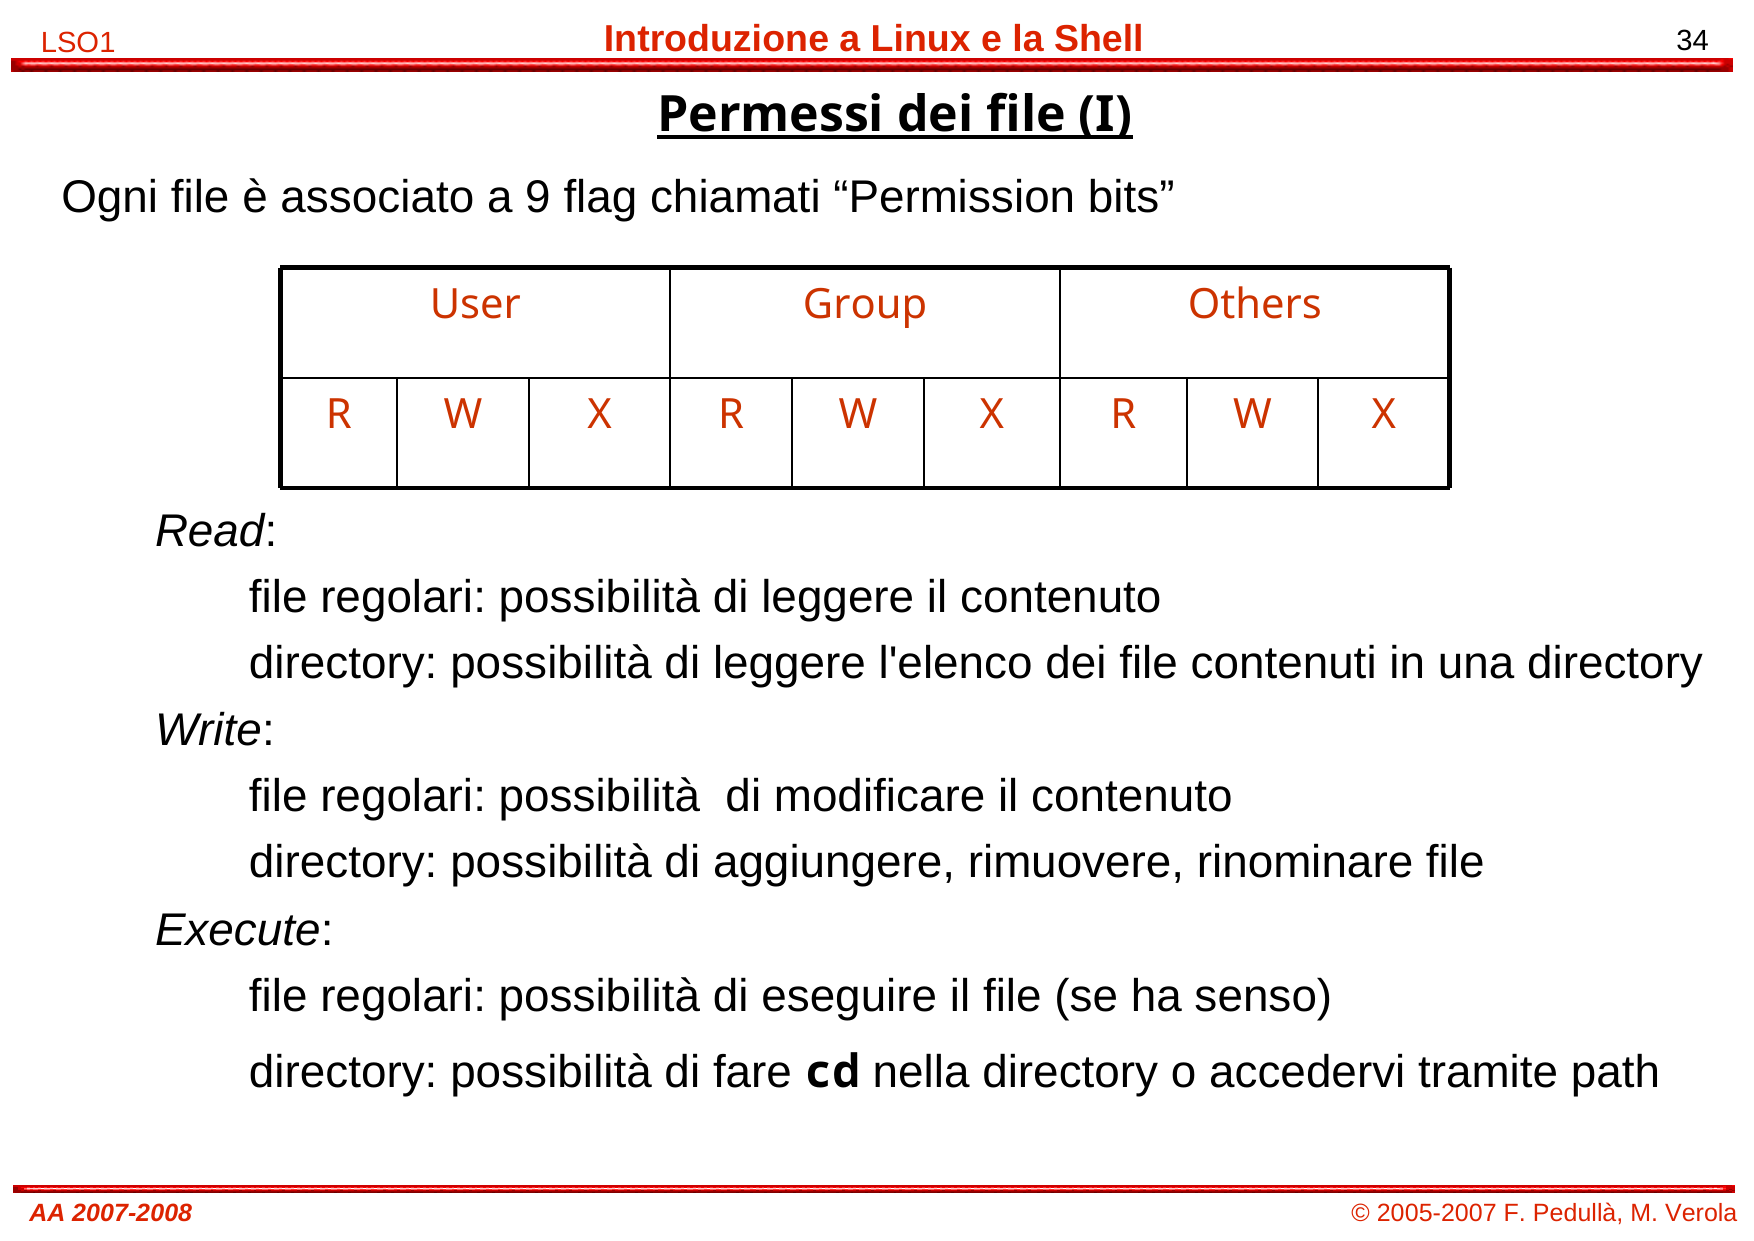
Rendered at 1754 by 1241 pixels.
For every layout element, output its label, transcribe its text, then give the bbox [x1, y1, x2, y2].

title Permessi dei file (I) [642, 66, 1192, 159]
list X [925, 379, 1059, 486]
list User [283, 270, 669, 377]
picture [11, 58, 1733, 72]
list X [1319, 379, 1447, 486]
list W [398, 379, 528, 486]
list R [671, 379, 791, 486]
list Others [1061, 270, 1447, 377]
list R [283, 379, 396, 486]
list Ogni file è associato a 9 flag chiamati “Permission bits” Read: file regolari: possibilità di leggere il contenuto directory: possibilità di leggere l'elenco dei file contenuti in una directory Write: file regolari: possibilità di modificare il contenuto directory: possibilità di aggiungere, rimuovere, rinominare file Execute: file regolari: possibilità di eseguire il file (se ha senso) directory: possibilità di fare cd nella directory o accedervi tramite path [46, 159, 1721, 1241]
list W [793, 379, 923, 486]
list W [1188, 379, 1317, 486]
list R [1061, 379, 1186, 486]
picture [1721, 1185, 1735, 1193]
list X [530, 379, 669, 486]
picture [13, 1185, 46, 1193]
list Group [671, 270, 1059, 377]
